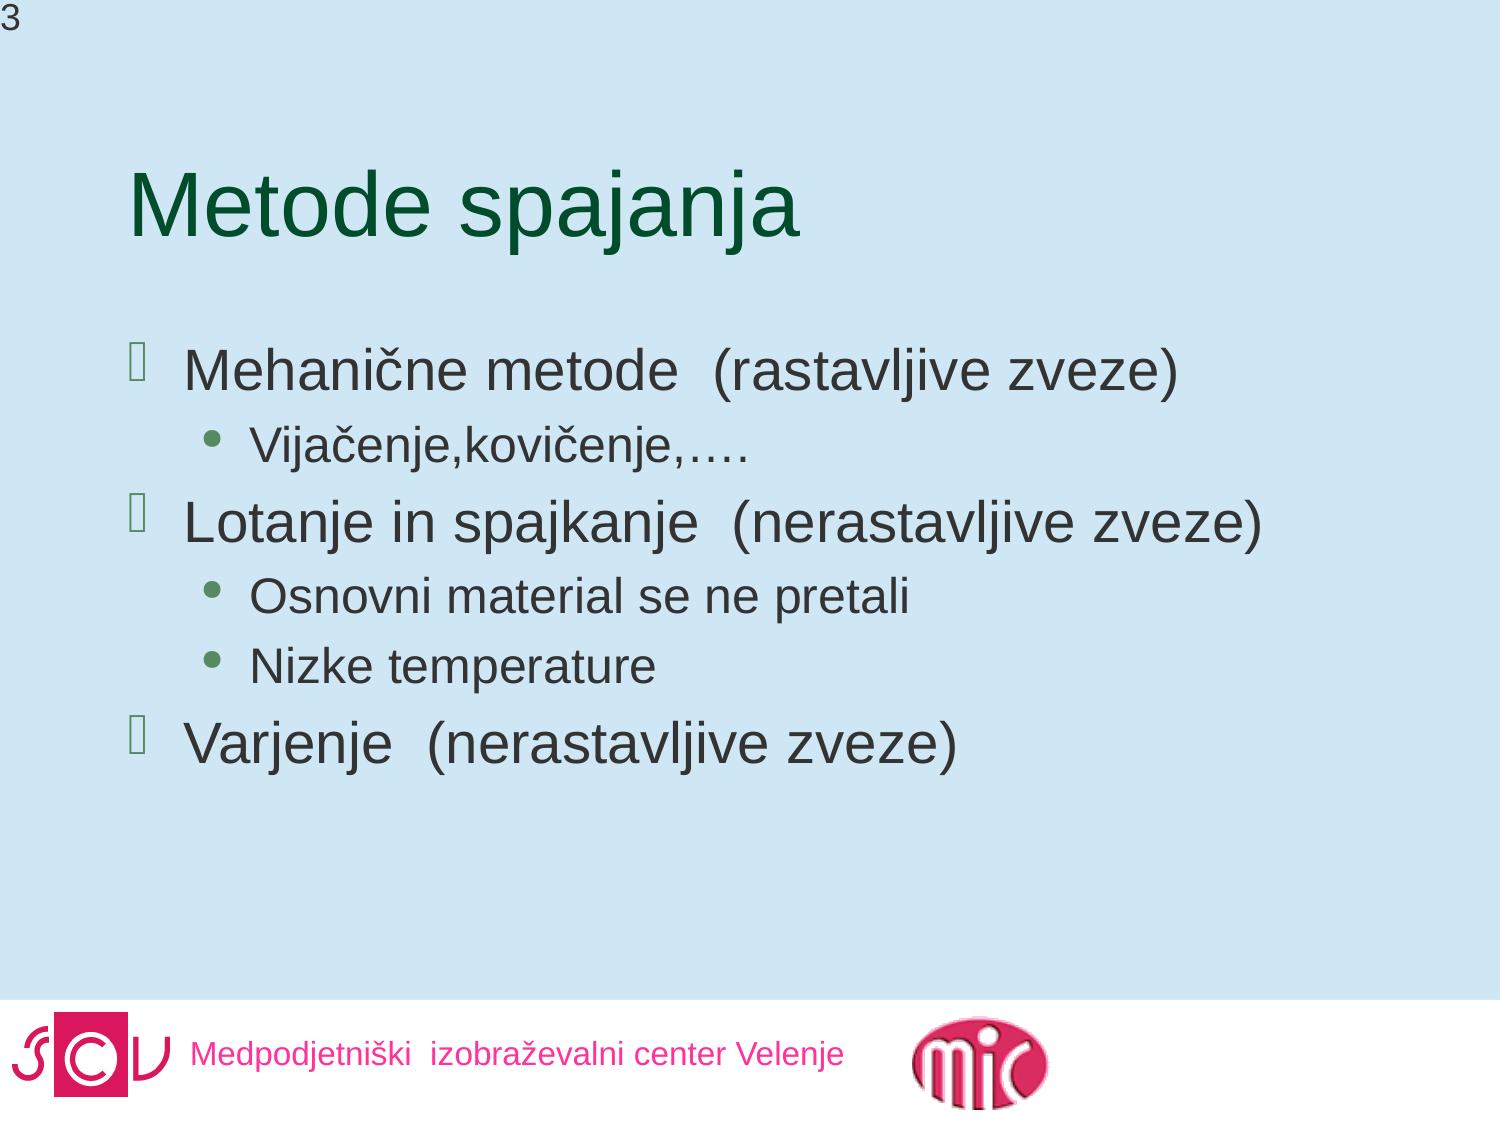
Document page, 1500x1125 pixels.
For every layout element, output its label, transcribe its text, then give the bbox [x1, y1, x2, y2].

picture [12, 1012, 170, 1097]
list Mehanične metode (rastavljive zveze) Vijačenje,kovičenje,…. Lotanje in spajkanje (nerastavljive zveze) Osnovni material se ne pretali Nizke temperature Varjenje (nerastavljive zveze) [112, 324, 1388, 1000]
title Metode spajanja [112, 75, 1388, 263]
picture [912, 1012, 1050, 1110]
